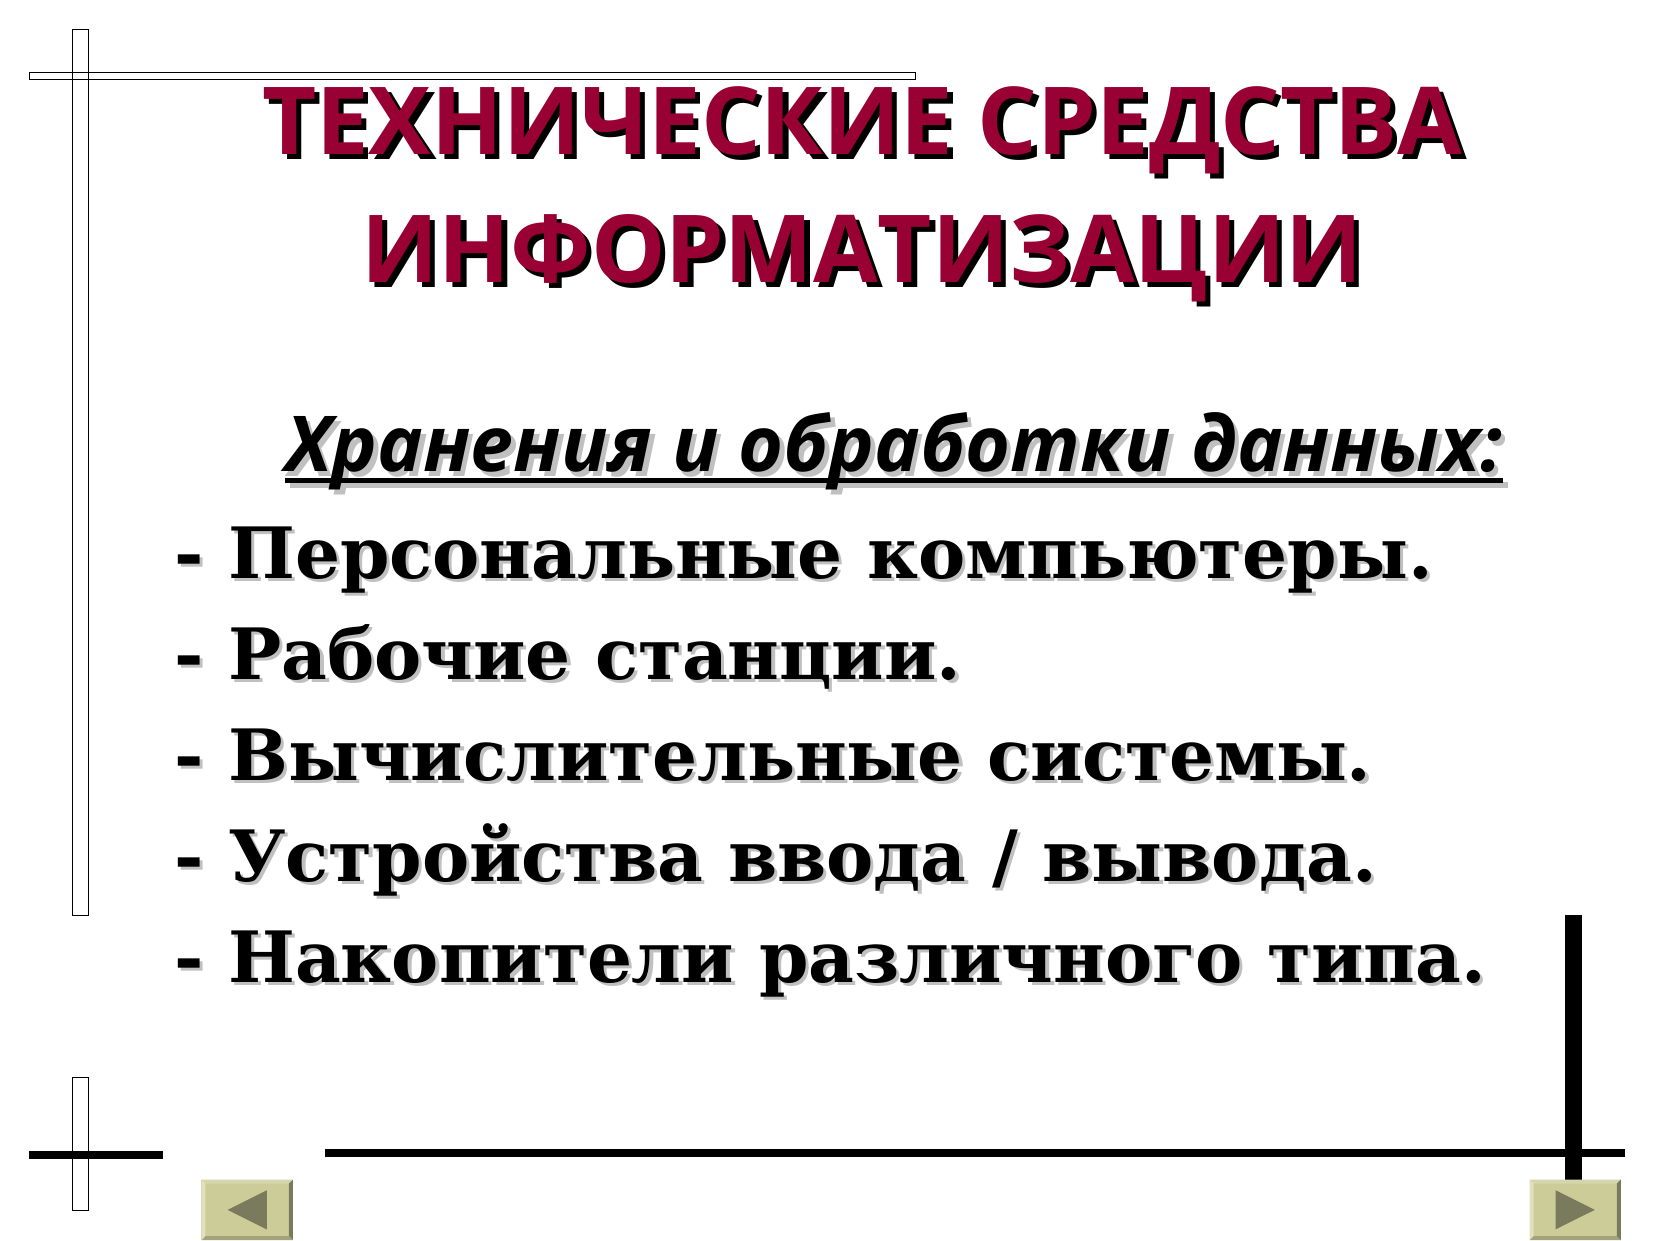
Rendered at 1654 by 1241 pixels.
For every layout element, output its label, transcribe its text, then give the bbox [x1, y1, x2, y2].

list Хранения и обработки данных: - Персональные компьютеры. - Рабочие станции. - Вычислительные системы. - Устройства ввода / вывода. - Накопители различного типа. [110, 381, 1654, 1190]
text_box [202, 1179, 293, 1241]
text_box [1530, 1179, 1621, 1241]
title ТЕХНИЧЕСКИЕ СРЕДСТВА ИНФОРМАТИЗАЦИИ [71, 47, 1654, 439]
